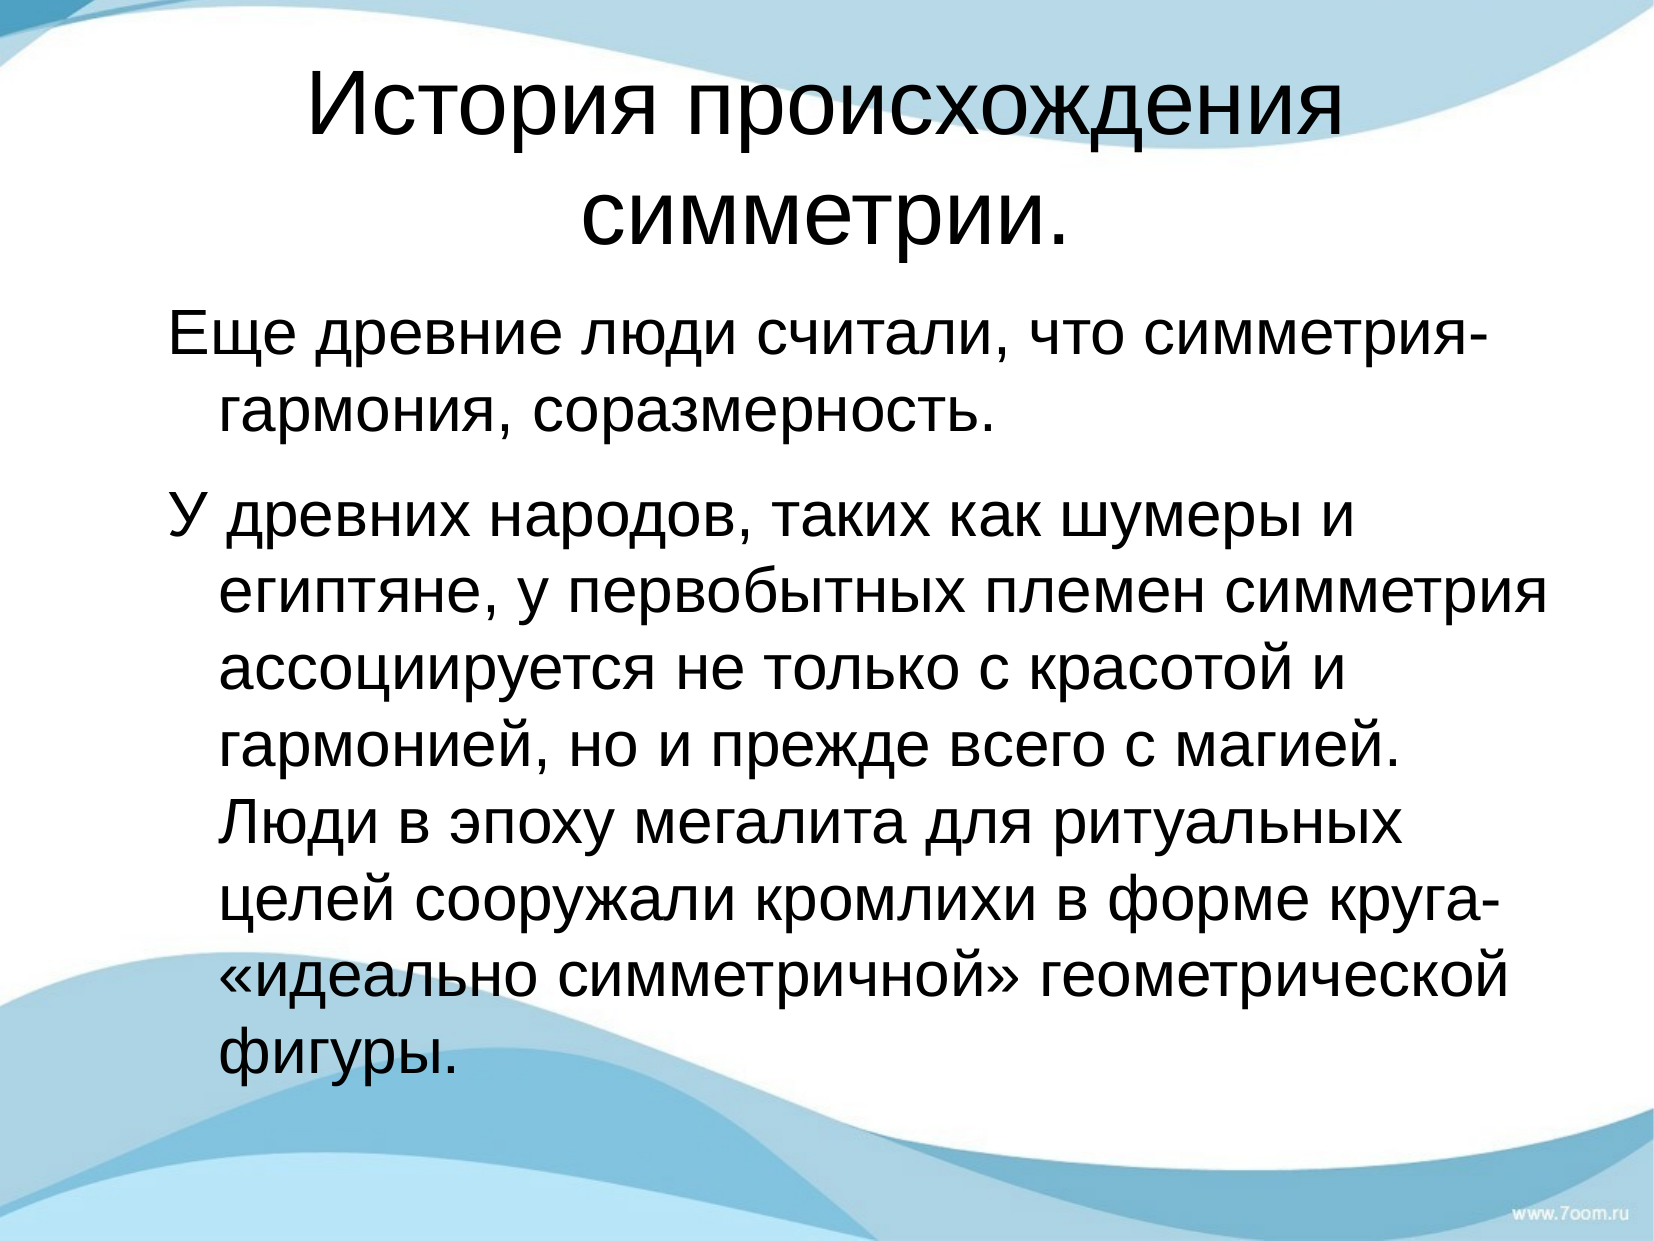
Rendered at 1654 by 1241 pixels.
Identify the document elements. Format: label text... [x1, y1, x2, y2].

title История происхождения симметрии. [82, 49, 1571, 257]
list Еще древние люди считали, что симметрия-гармония, соразмерность. У древних народов, таких как шумеры и египтяне, у первобытных племен симметрия ассоциируется не только с красотой и гармонией, но и прежде всего с магией. Люди в эпоху мегалита для ритуальных целей сооружали кромлихи в форме круга- «идеально симметричной» геометрической фигуры. [82, 290, 1571, 1094]
